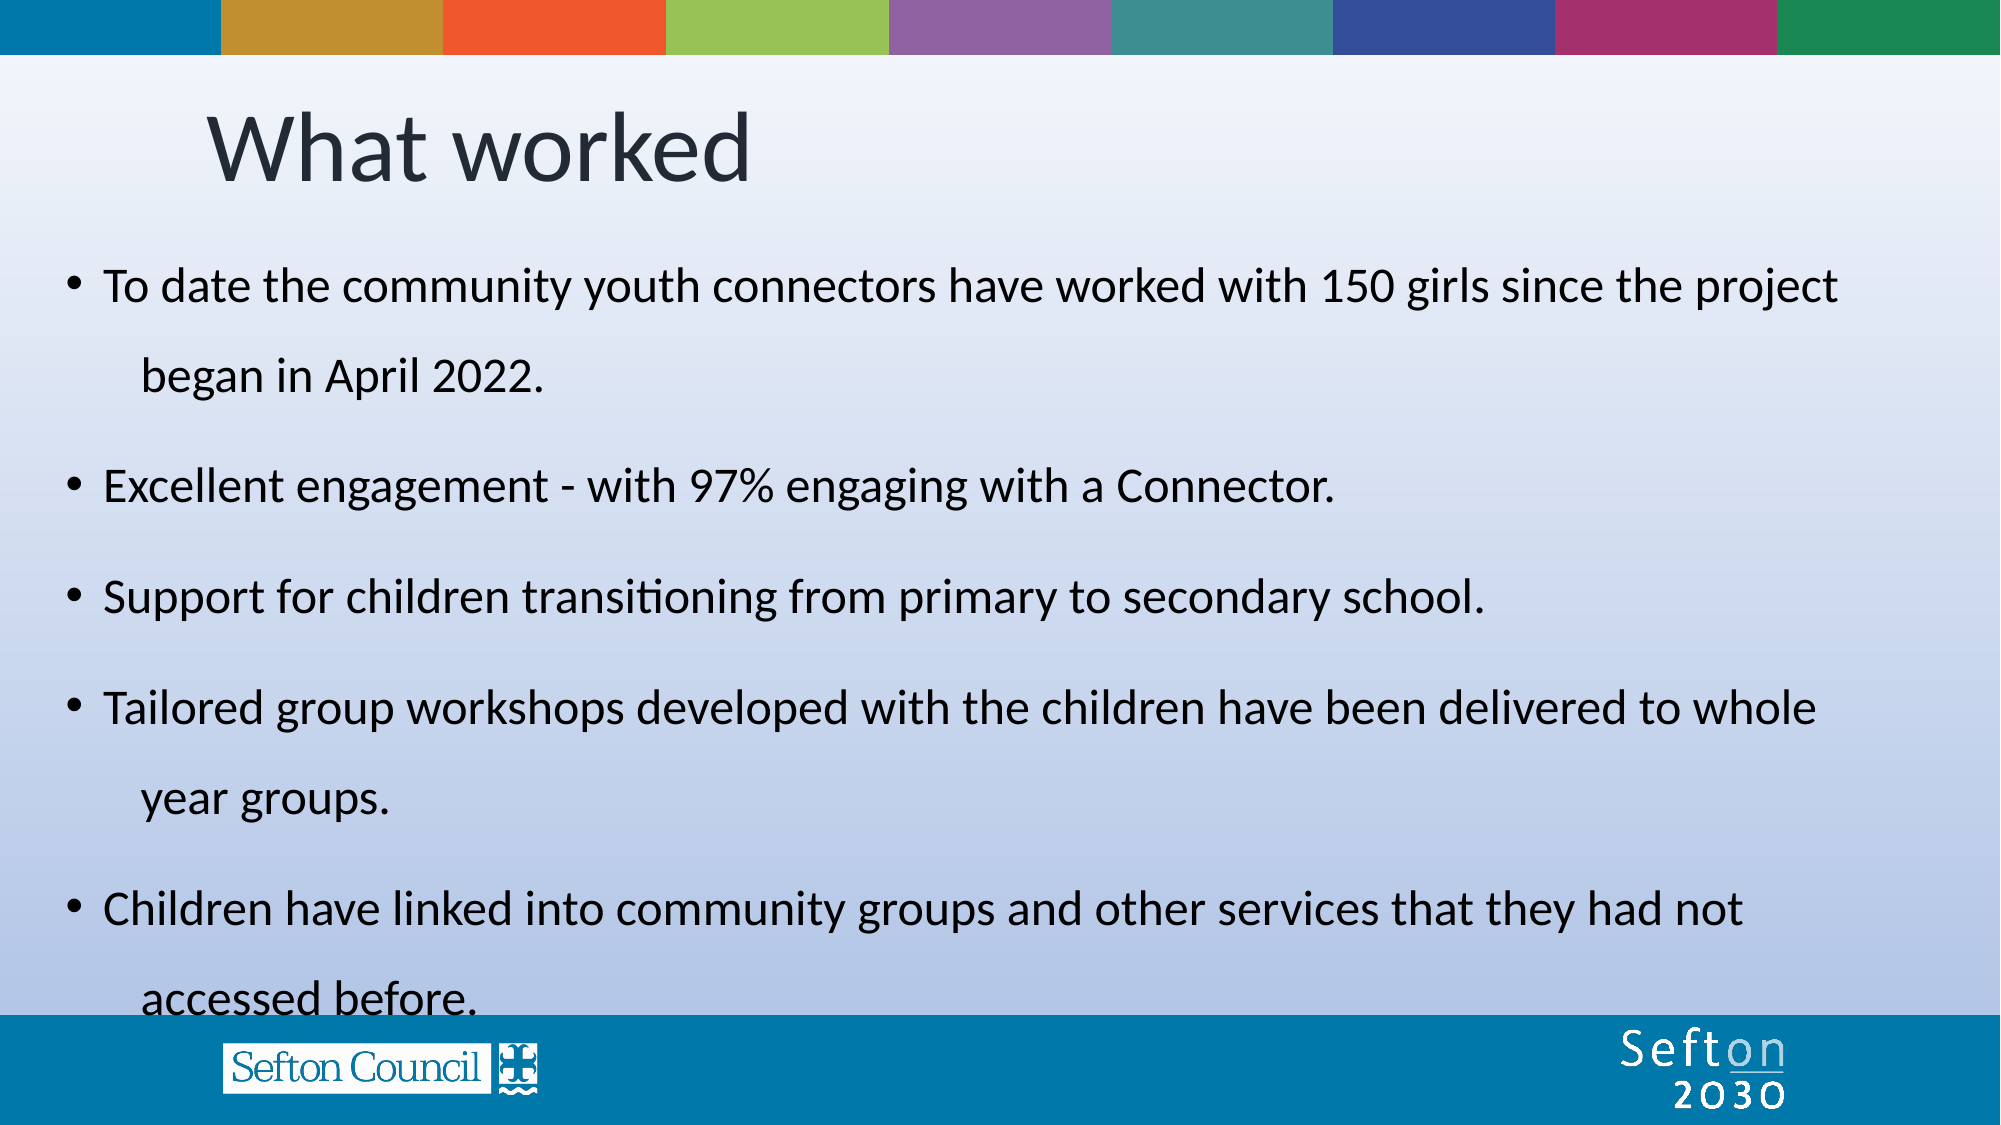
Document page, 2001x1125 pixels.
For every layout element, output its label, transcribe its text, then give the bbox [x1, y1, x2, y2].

text_box To date the community youth connectors have worked with 150 girls since the project began in April 2022. Excellent engagement - with 97% engaging with a Connector. Support for children transitioning from primary to secondary school. Tailored group workshops developed with the children have been delivered to whole year groups. Children have linked into community groups and other services that they had not accessed before. [50, 214, 1865, 1032]
title What worked [191, 62, 1748, 214]
